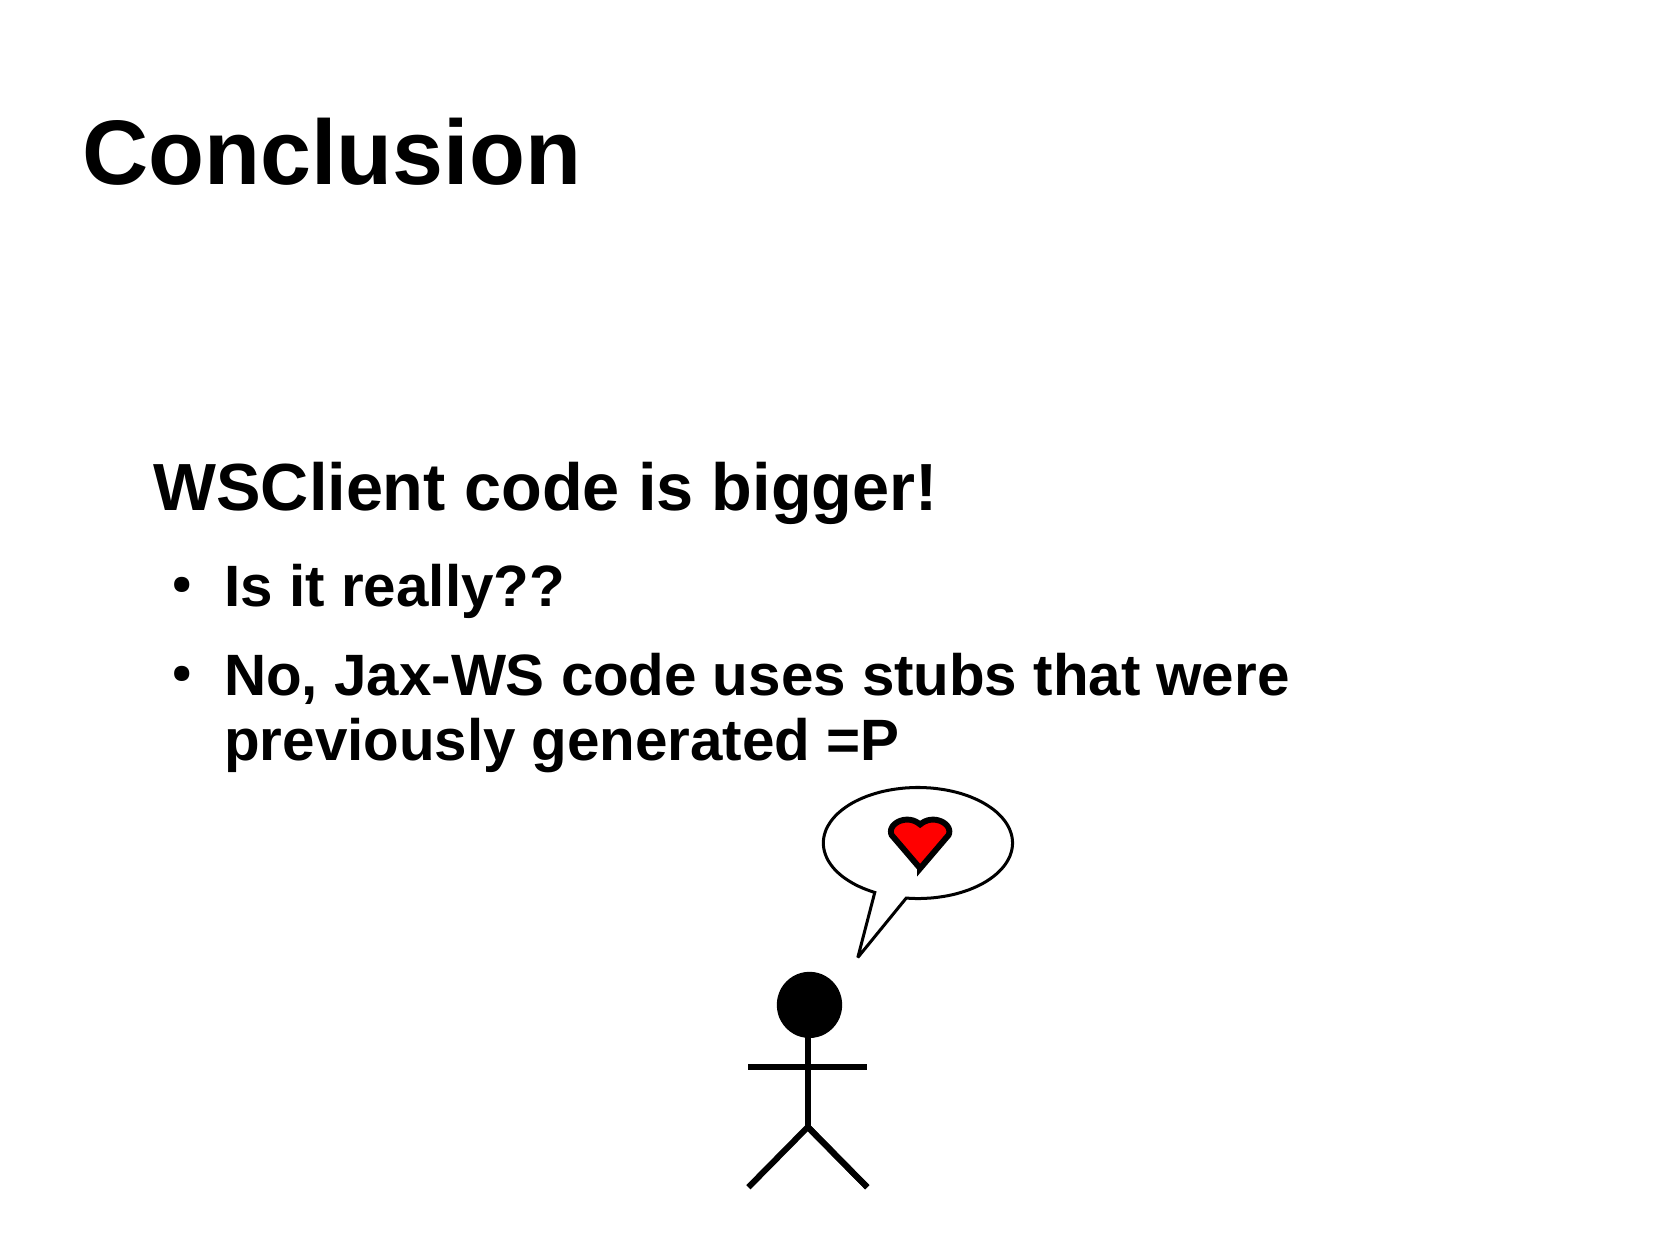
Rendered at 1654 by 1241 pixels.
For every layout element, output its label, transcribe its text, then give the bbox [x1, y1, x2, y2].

text_box [779, 974, 840, 1036]
title Conclusion [82, 49, 1571, 257]
text_box [823, 787, 1013, 958]
list WSClient code is bigger! Is it really?? No, Jax-WS code uses stubs that were previously generated =P [82, 449, 1571, 1241]
